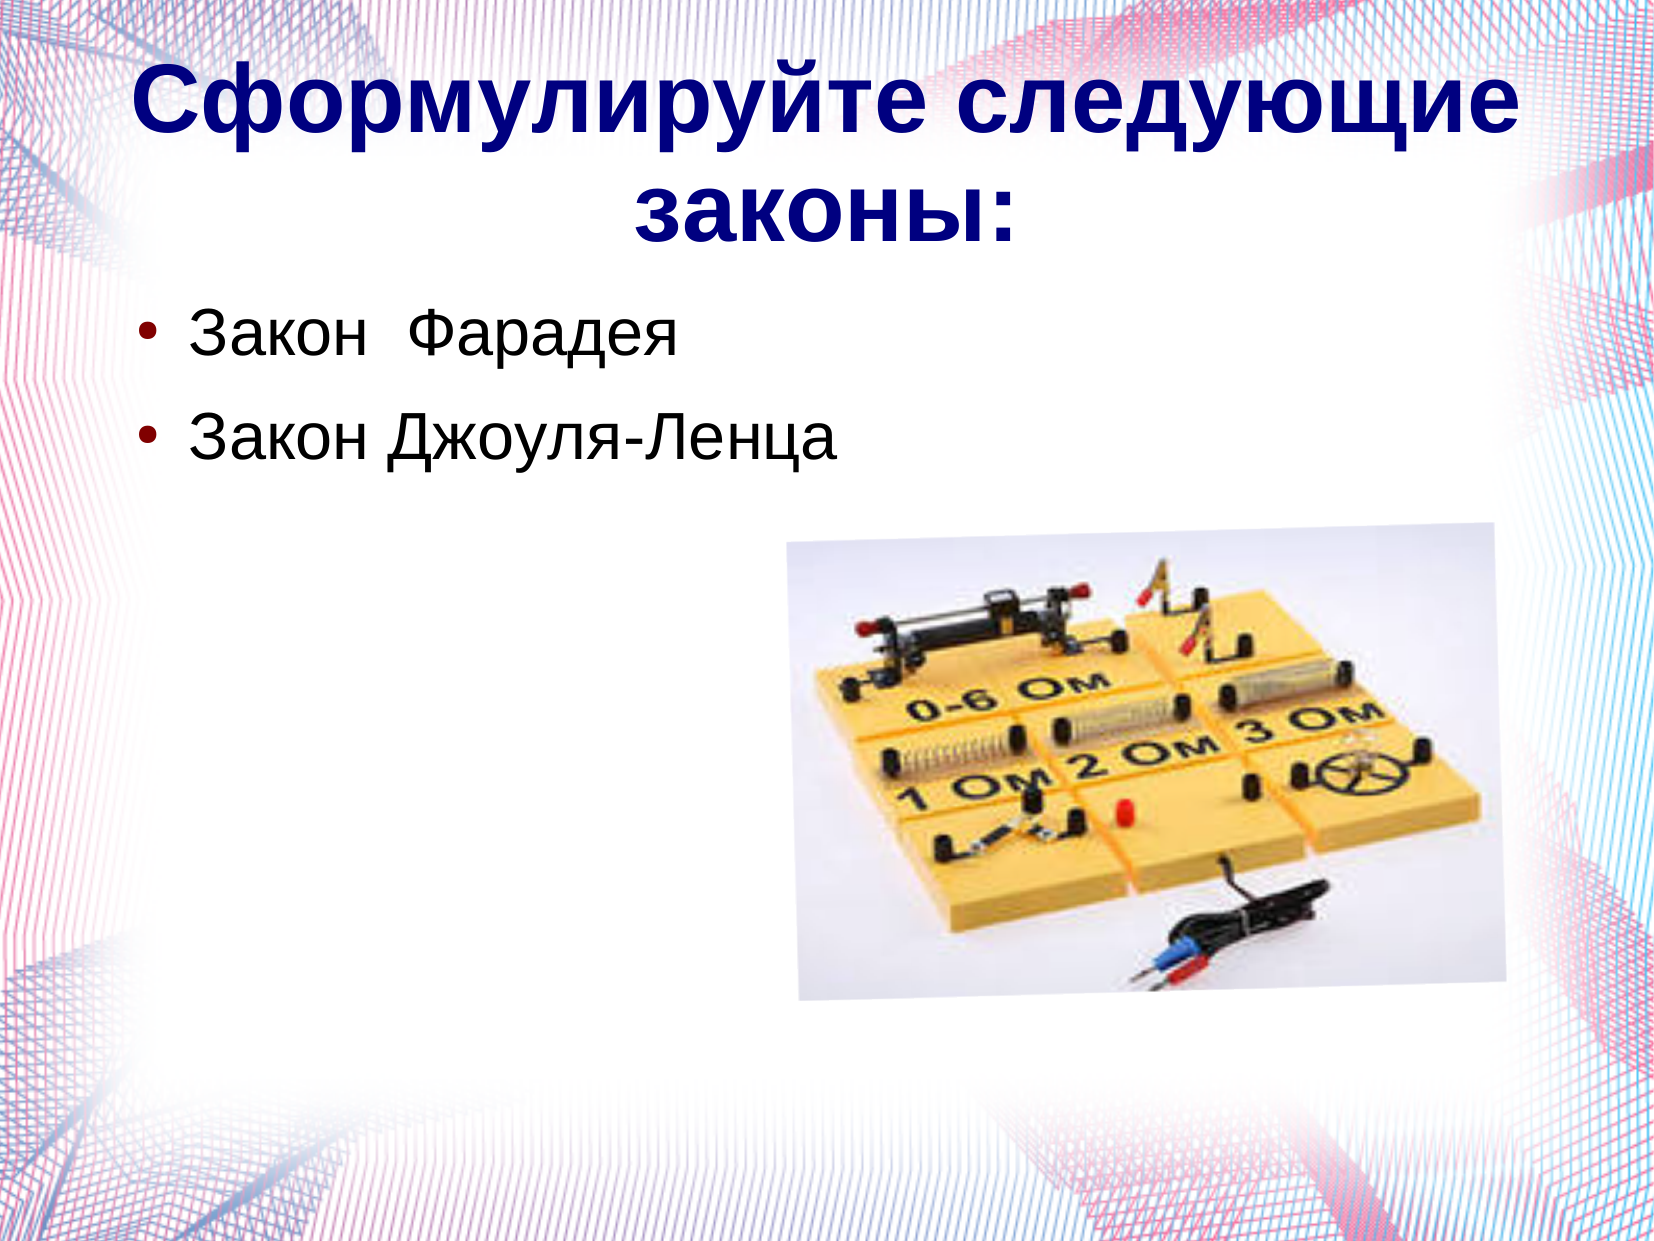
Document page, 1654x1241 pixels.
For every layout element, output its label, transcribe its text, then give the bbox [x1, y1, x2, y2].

title Сформулируйте следующие законы: [82, 43, 1571, 263]
picture [0, 0, 1654, 1241]
list Закон Фарадея Закон Джоуля-Ленца [118, 295, 1607, 1015]
